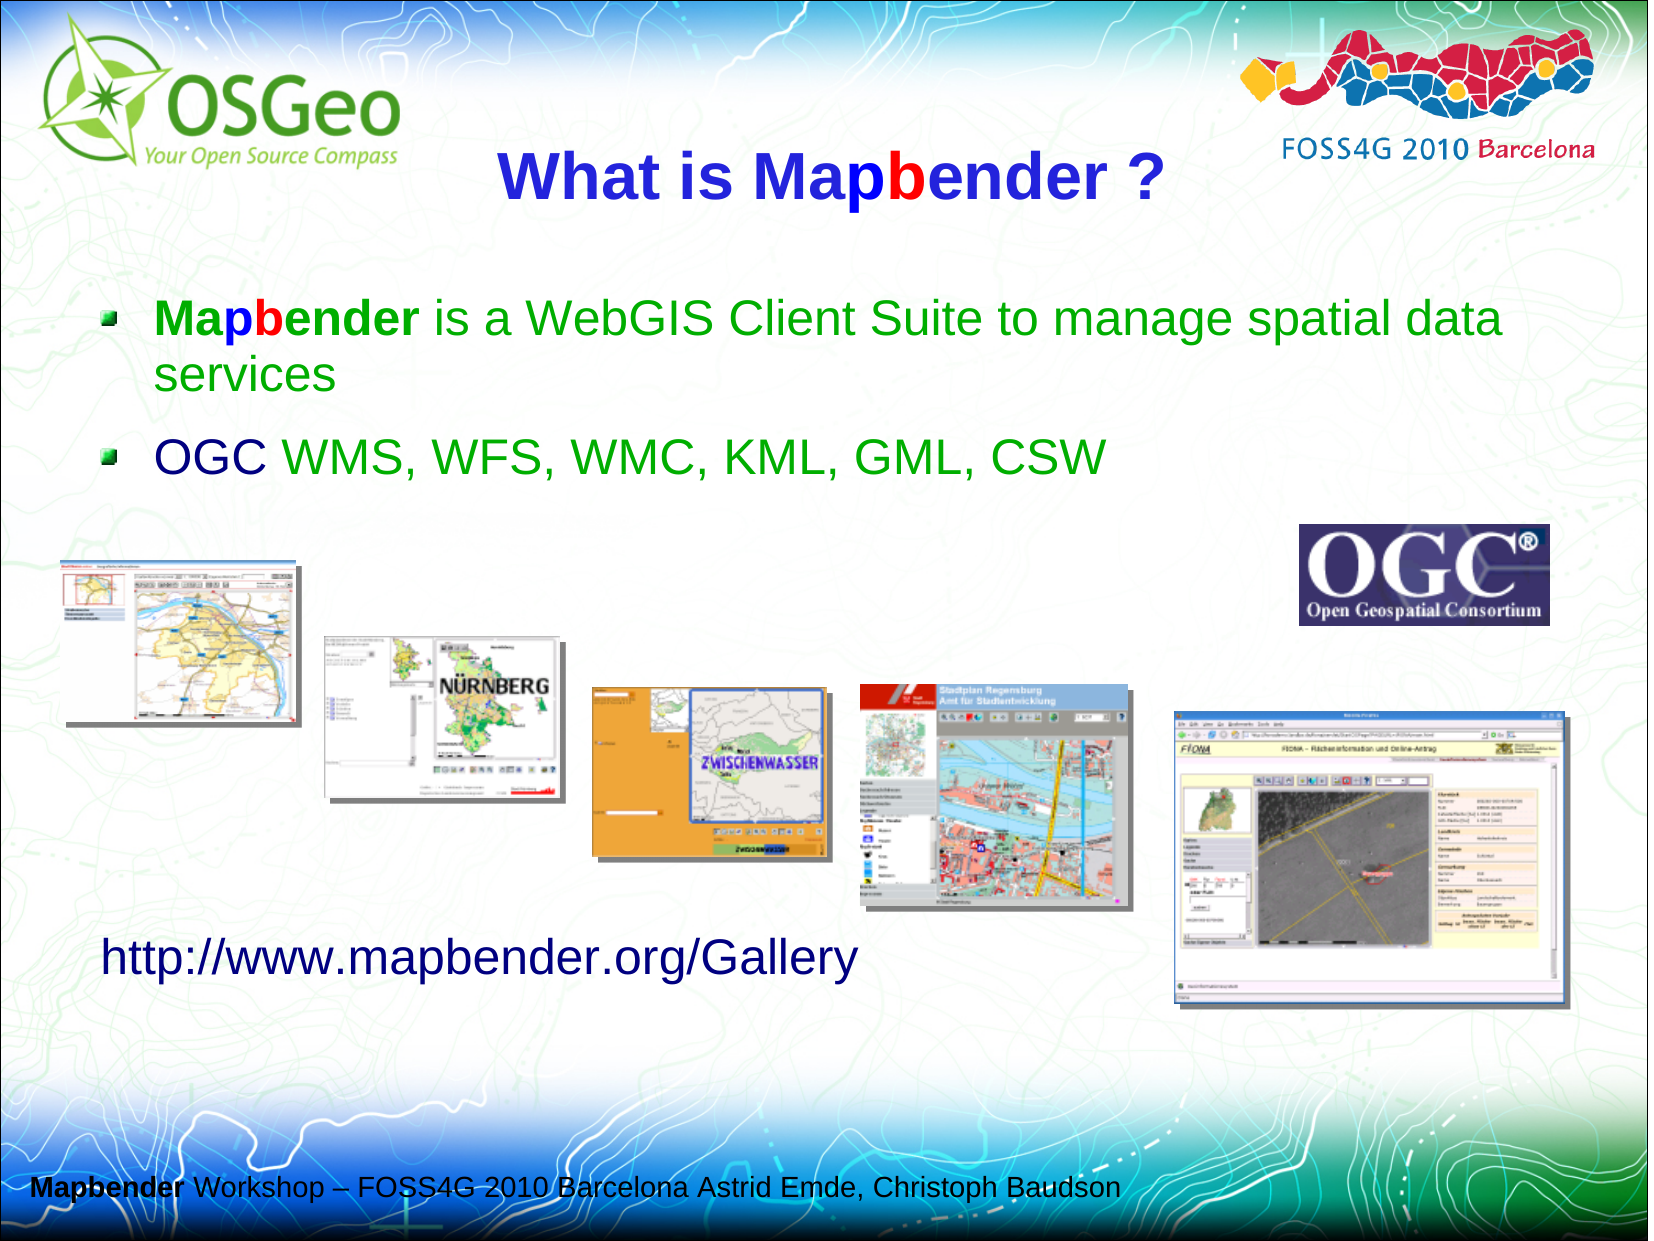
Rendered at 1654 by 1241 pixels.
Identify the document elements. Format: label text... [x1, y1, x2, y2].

picture [1, 1, 1647, 1240]
title What is Mapbender ? [88, 88, 1577, 264]
list Mapbender is a WebGIS Client Suite to manage spatial data services OGC WMS, WFS, WMC, KML, GML, CSW http://www.mapbender.org/Gallery [82, 290, 1571, 1146]
